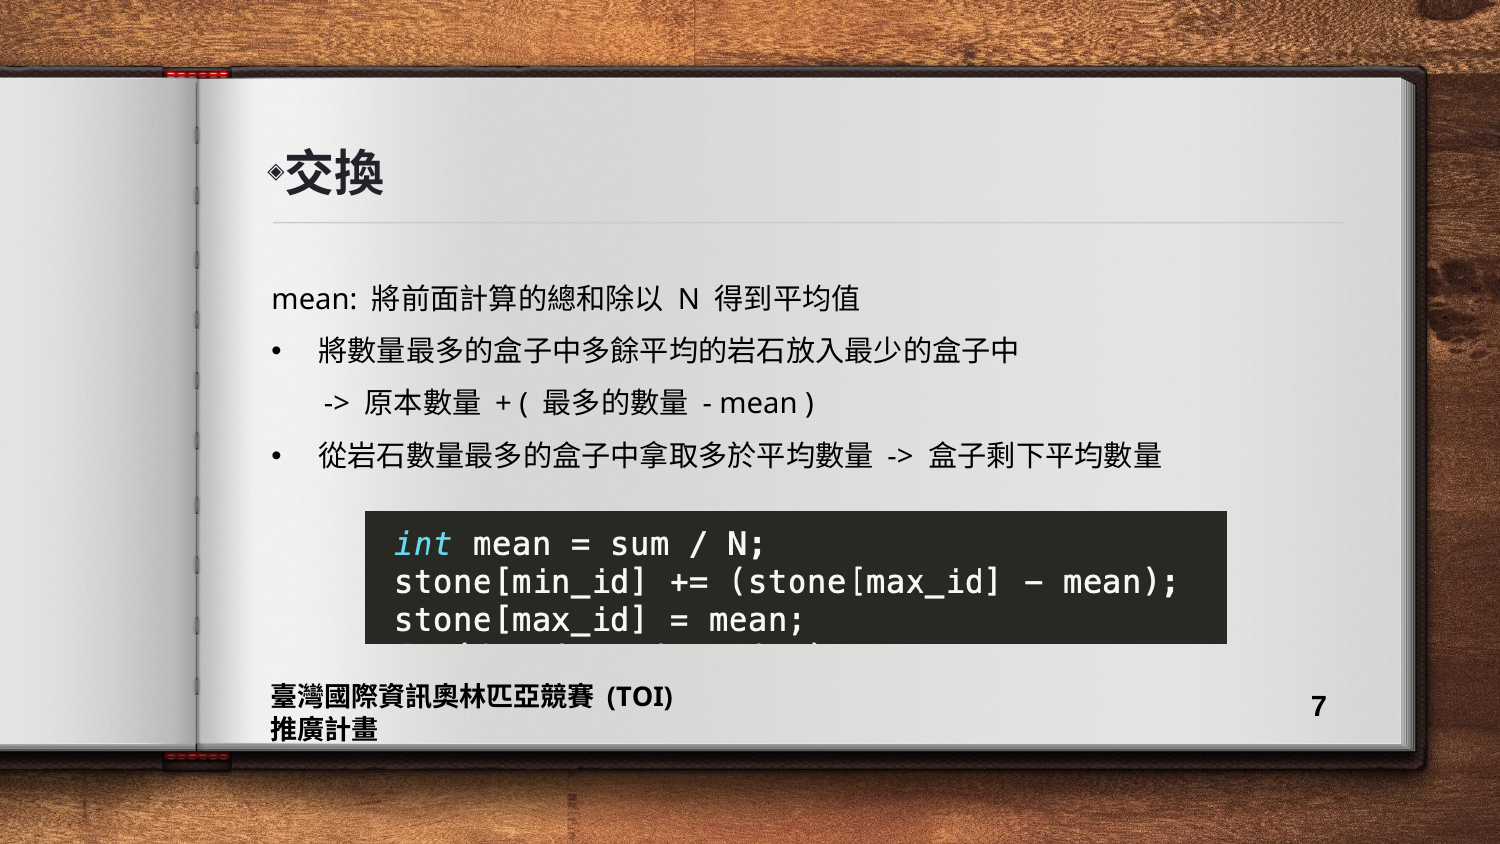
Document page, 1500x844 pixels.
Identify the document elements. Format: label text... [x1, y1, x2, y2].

text_box mean: 將前面計算的總和除以 N 得到平均值 將數量最多的盒子中多餘平均的岩石放入最少的盒子中 -> 原本數量 + ( 最多的數量 - mean ) 從岩石數量最多的盒子中拿取多於平均數量 -> 盒子剩下平均數量 [256, 255, 1296, 628]
text_box [1295, 672, 1386, 737]
text_box 交換 [252, 126, 746, 216]
picture [365, 511, 1227, 644]
